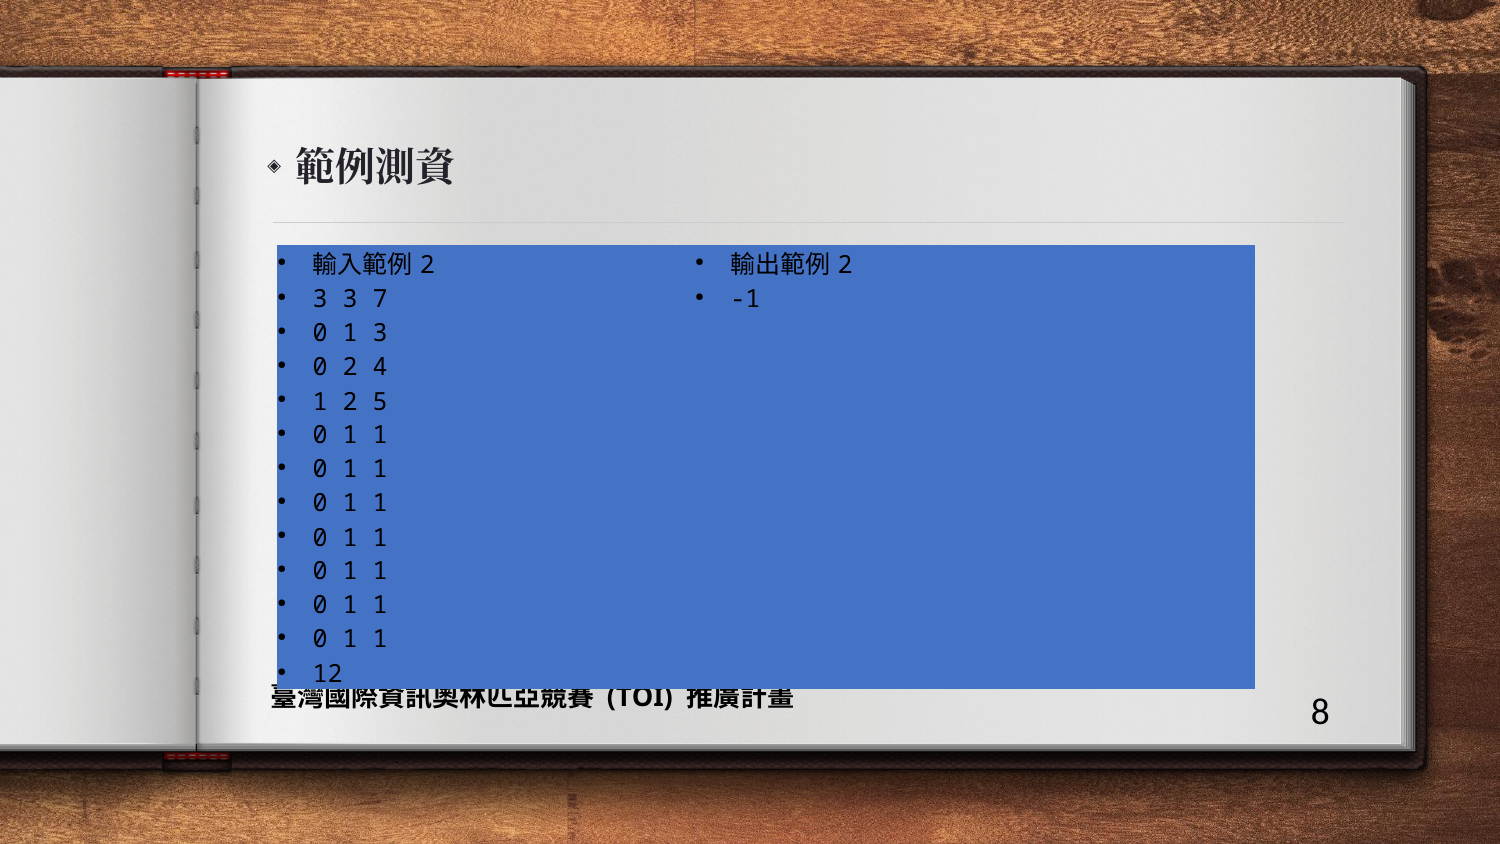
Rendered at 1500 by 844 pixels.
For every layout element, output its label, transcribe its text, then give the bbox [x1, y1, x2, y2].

list 範例測資 [252, 126, 1194, 205]
table_header 輸入範例2 3 3 7 0 1 3 0 2 4 1 2 5 0 1 1 0 1 1 0 1 1 0 1 1 0 1 1 0 1 1 0 1 1 12 [277, 245, 695, 689]
text_box [1295, 672, 1386, 737]
table_header 輸出範例2 -1 [695, 245, 1255, 689]
